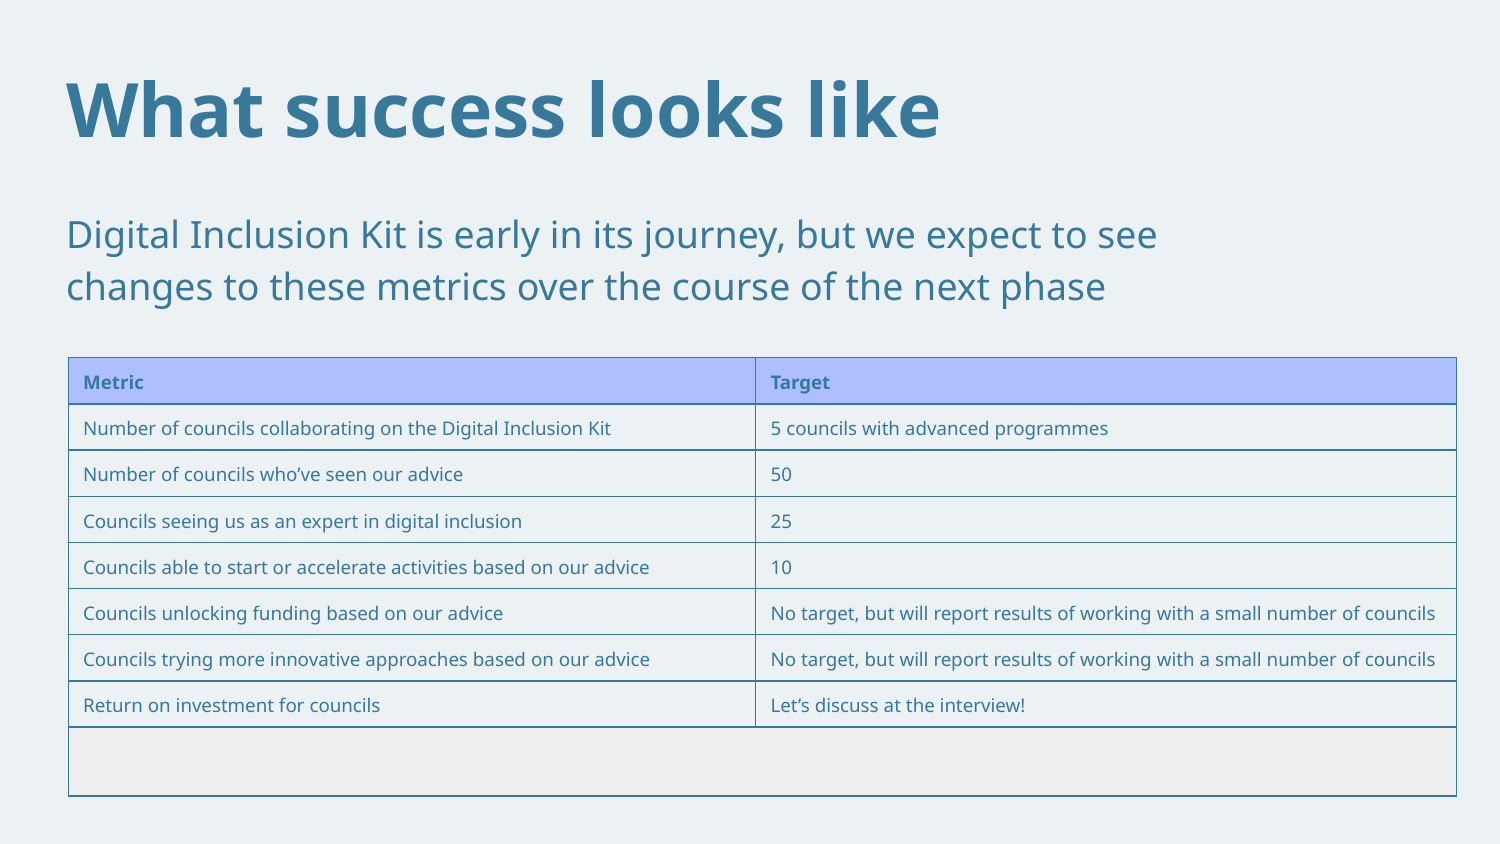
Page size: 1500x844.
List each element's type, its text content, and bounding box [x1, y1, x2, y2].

table_cell 10 [756, 543, 1456, 588]
list Digital Inclusion Kit is early in its journey, but we expect to see changes to these metrics over the course of the next phase [51, 189, 1177, 694]
table_cell 5 councils with advanced programmes [756, 405, 1456, 449]
table_cell Councils trying more innovative approaches based on our advice [69, 635, 755, 680]
table_cell 25 [756, 497, 1456, 542]
table_cell Councils unlocking funding based on our advice [69, 589, 755, 634]
table_cell 50 [756, 451, 1456, 496]
table_cell Number of councils collaborating on the Digital Inclusion Kit [69, 405, 755, 449]
table_cell [69, 728, 1456, 795]
table_header Metric [69, 358, 755, 403]
table_cell No target, but will report results of working with a small number of councils [756, 589, 1456, 634]
table_cell Return on investment for councils [69, 682, 755, 726]
table_cell Number of councils who’ve seen our advice [69, 451, 755, 496]
table_cell No target, but will report results of working with a small number of councils [756, 635, 1456, 680]
table_cell Let’s discuss at the interview! [756, 682, 1456, 726]
title What success looks like [51, 48, 1449, 157]
table_header Target [756, 358, 1456, 403]
table_cell Councils able to start or accelerate activities based on our advice [69, 543, 755, 588]
table_cell Councils seeing us as an expert in digital inclusion [69, 497, 755, 542]
